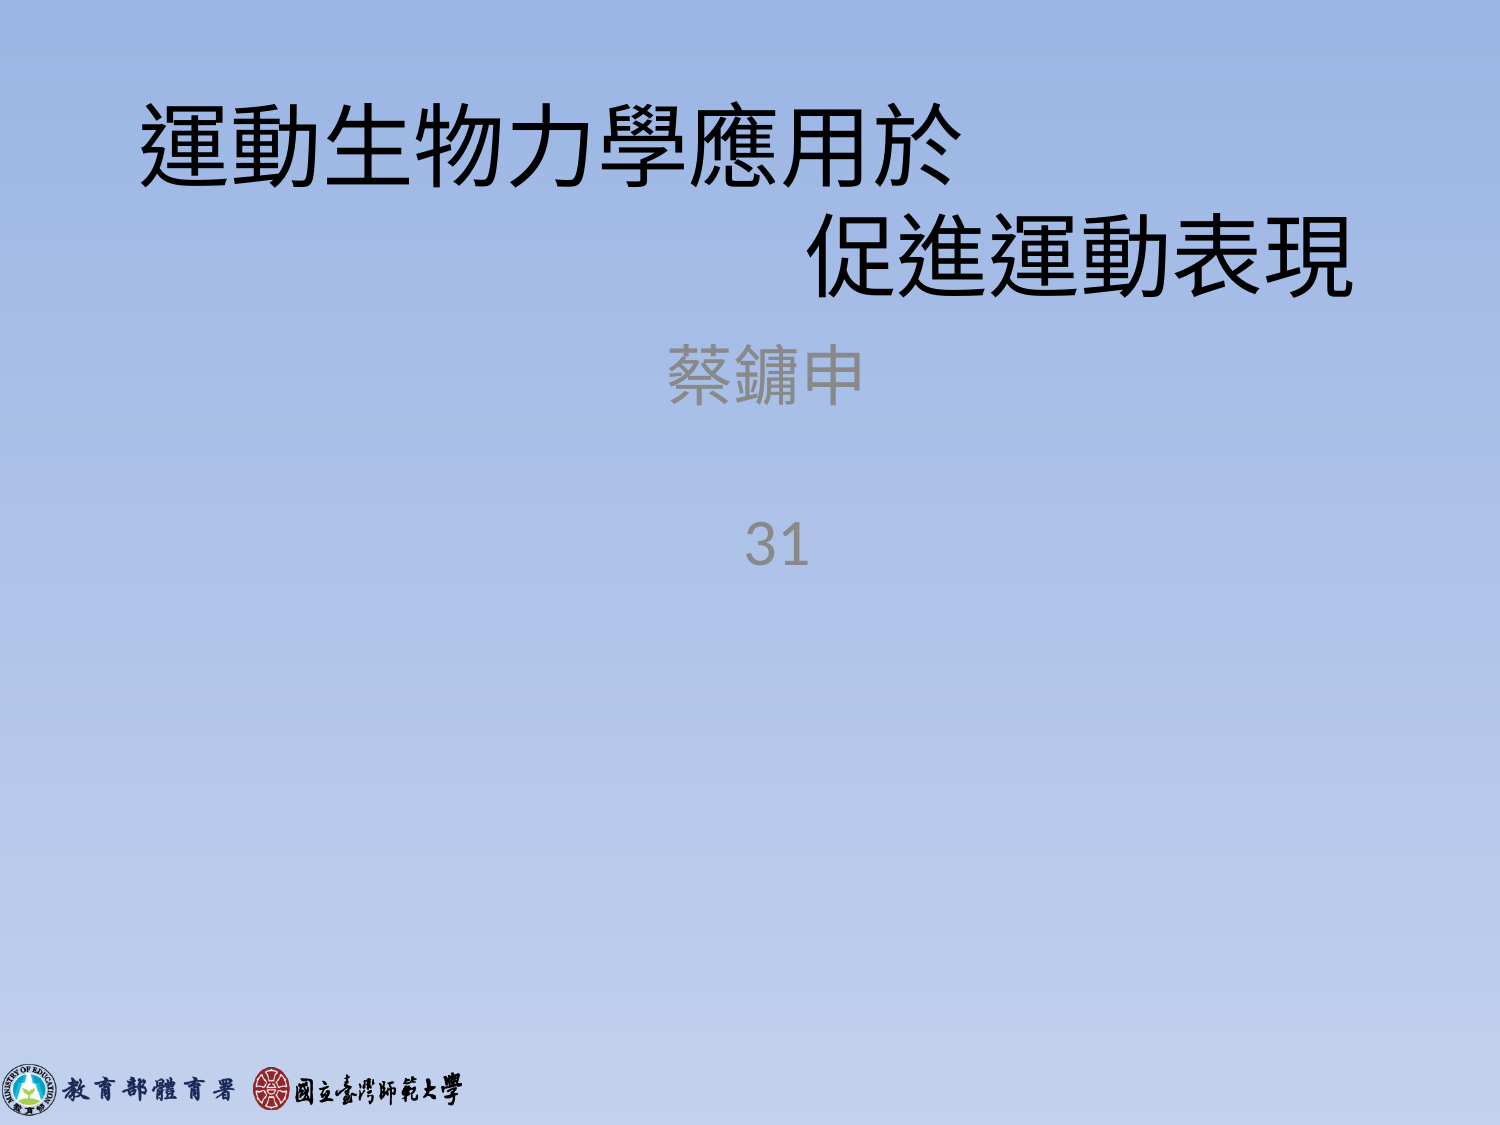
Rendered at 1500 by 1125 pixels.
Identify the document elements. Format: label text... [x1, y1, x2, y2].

subtitle 蔡鏞申 [242, 326, 1293, 433]
picture [0, 1051, 243, 1125]
picture [253, 1067, 462, 1110]
title 運動生物力學應用於 促進運動表現 [121, 78, 1397, 320]
text_box 31 [251, 491, 1302, 598]
